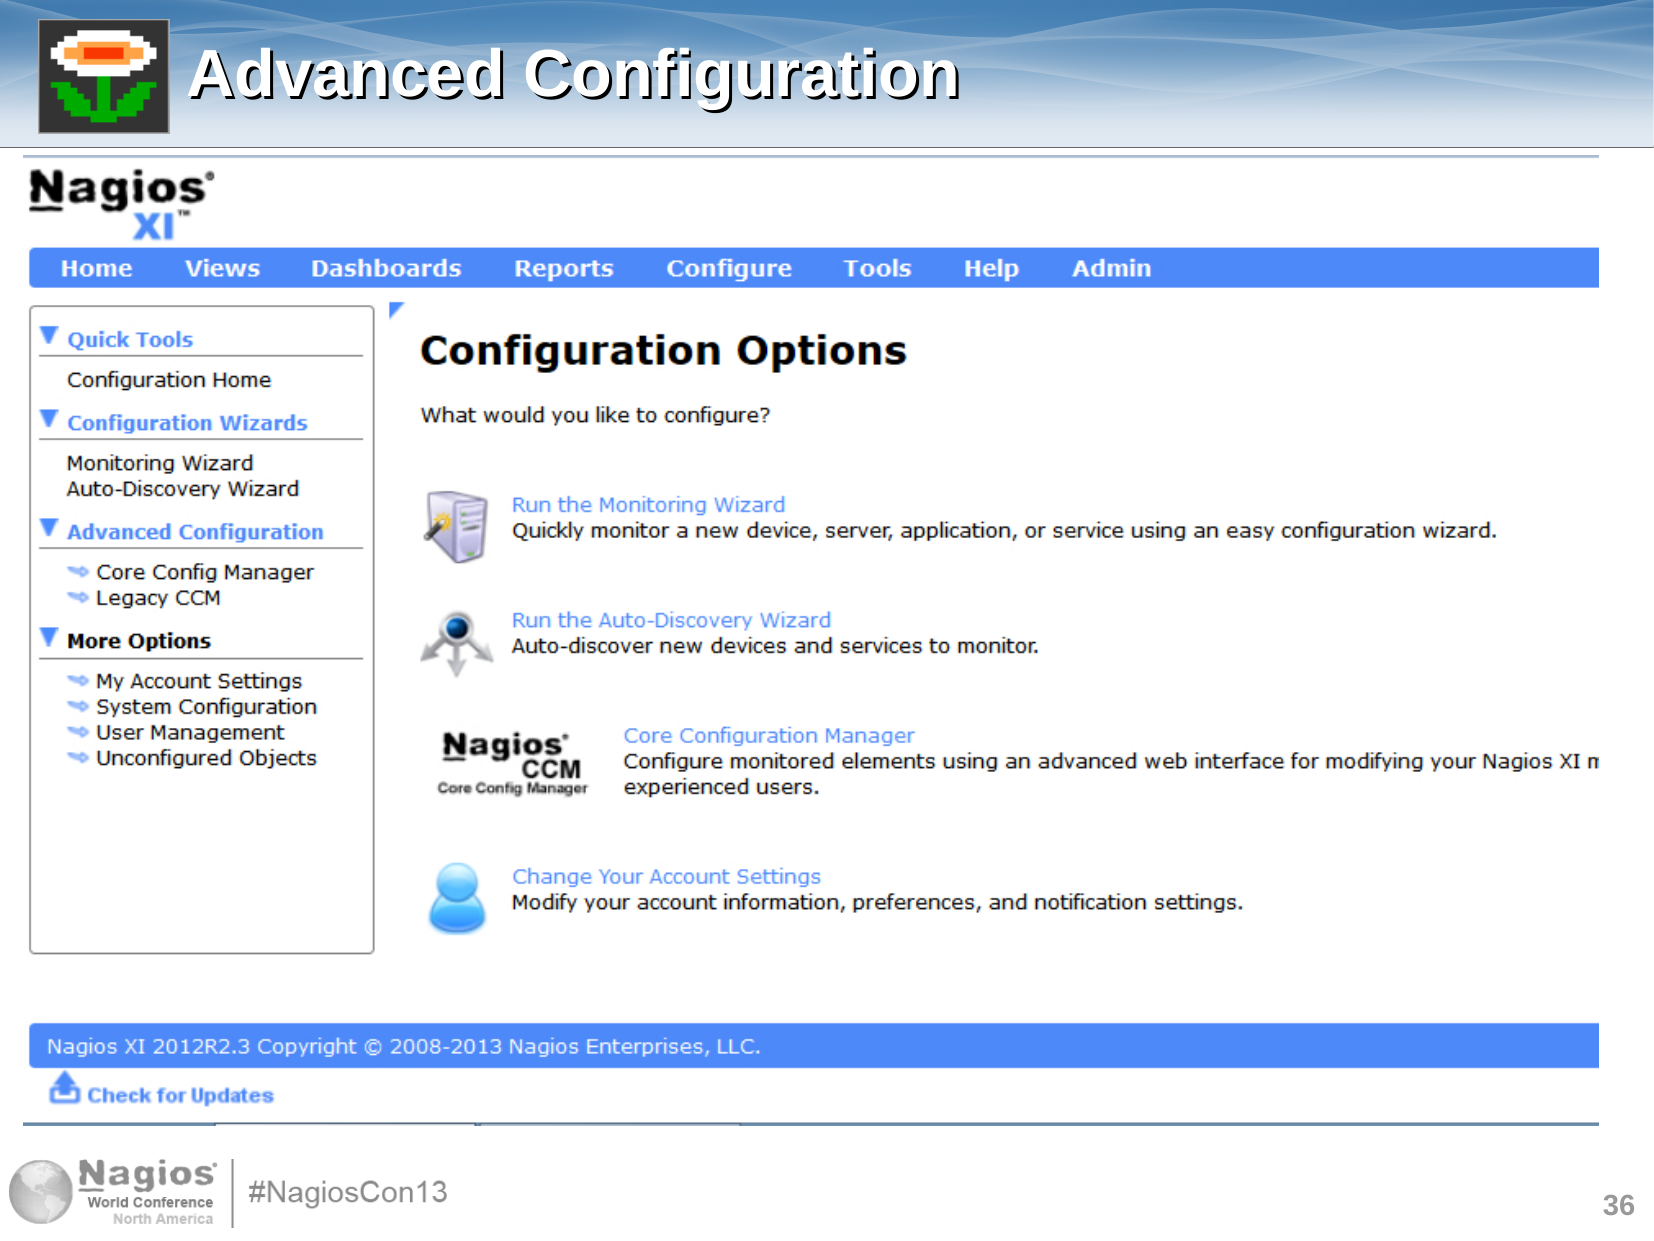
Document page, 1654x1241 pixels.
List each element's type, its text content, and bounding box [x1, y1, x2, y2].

picture [0, 0, 1654, 147]
picture [9, 1159, 453, 1228]
picture [23, 155, 1599, 1126]
title Advanced Configuration [0, 36, 1342, 186]
